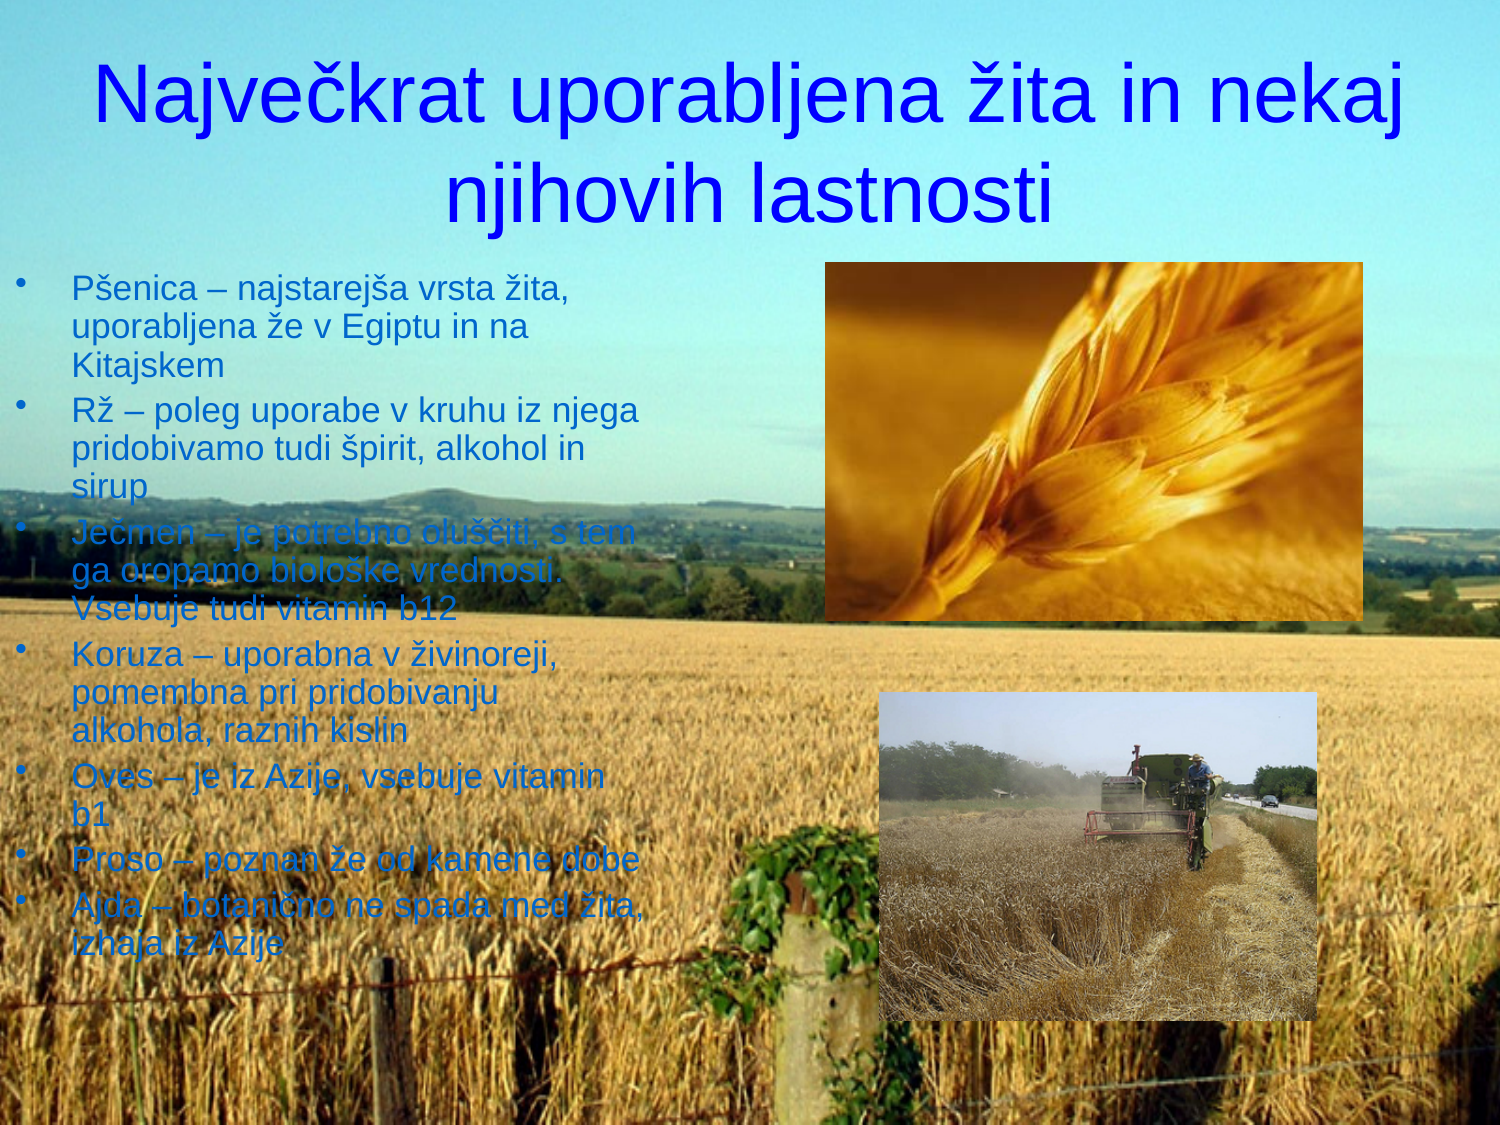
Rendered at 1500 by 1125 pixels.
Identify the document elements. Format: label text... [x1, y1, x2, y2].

picture [0, 0, 1500, 1125]
list Pšenica – najstarejša vrsta žita, uporabljena že v Egiptu in na Kitajskem Rž – poleg uporabe v kruhu iz njega pridobivamo tudi špirit, alkohol in sirup Ječmen – je potrebno oluščiti, s tem ga oropamo biološke vrednosti. Vsebuje tudi vitamin b12 Koruza – uporabna v živinoreji, pomembna pri pridobivanju alkohola, raznih kislin Oves – je iz Azije, vsebuje vitamin b1 Proso – poznan že od kamene dobe Ajda – botanično ne spada med žita, izhaja iz Azije [0, 262, 663, 1005]
title Največkrat uporabljena žita in nekaj njihovih lastnosti [75, 45, 1425, 233]
